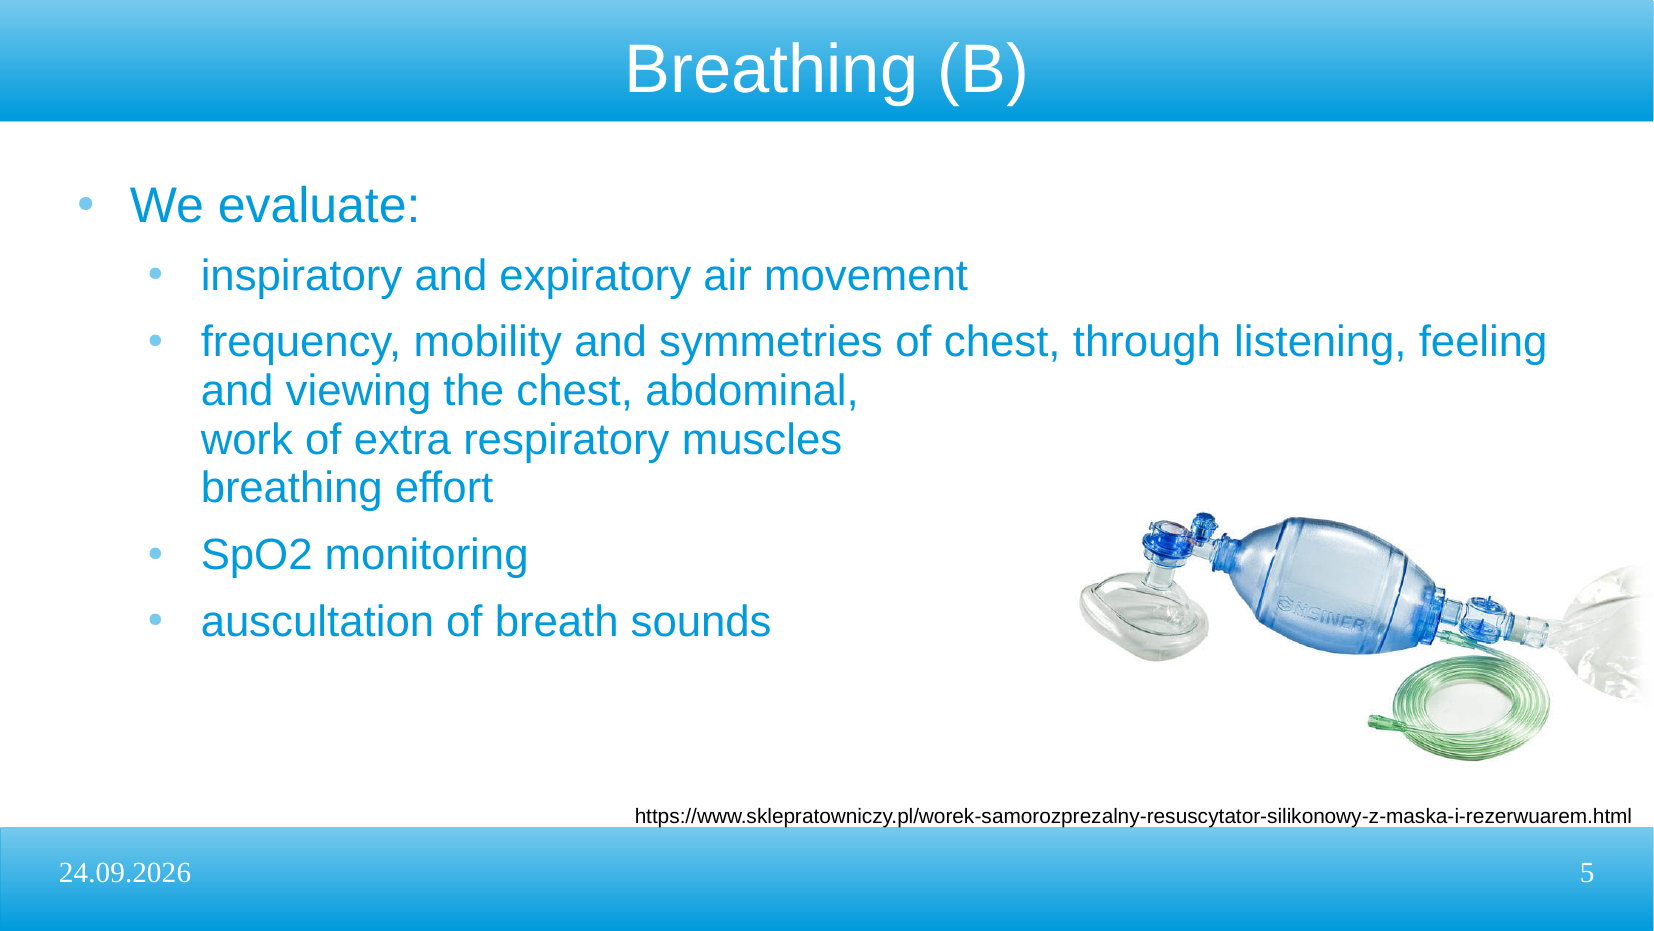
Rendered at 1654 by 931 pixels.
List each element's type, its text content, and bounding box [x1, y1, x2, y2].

list We evaluate: inspiratory and expiratory air movement frequency, mobility and symmetries of chest, through listening, feeling and viewing the chest, abdominal, work of extra respiratory muscles breathing effort SpO2 monitoring auscultation of breath sounds [59, 177, 1595, 768]
text_box https://www.sklepratowniczy.pl/worek-samorozprezalny-resuscytator-silikonowy-z-maska-i-rezerwuarem.html [620, 797, 1654, 852]
title Breathing (B) [59, 29, 1595, 108]
picture [1062, 383, 1654, 797]
